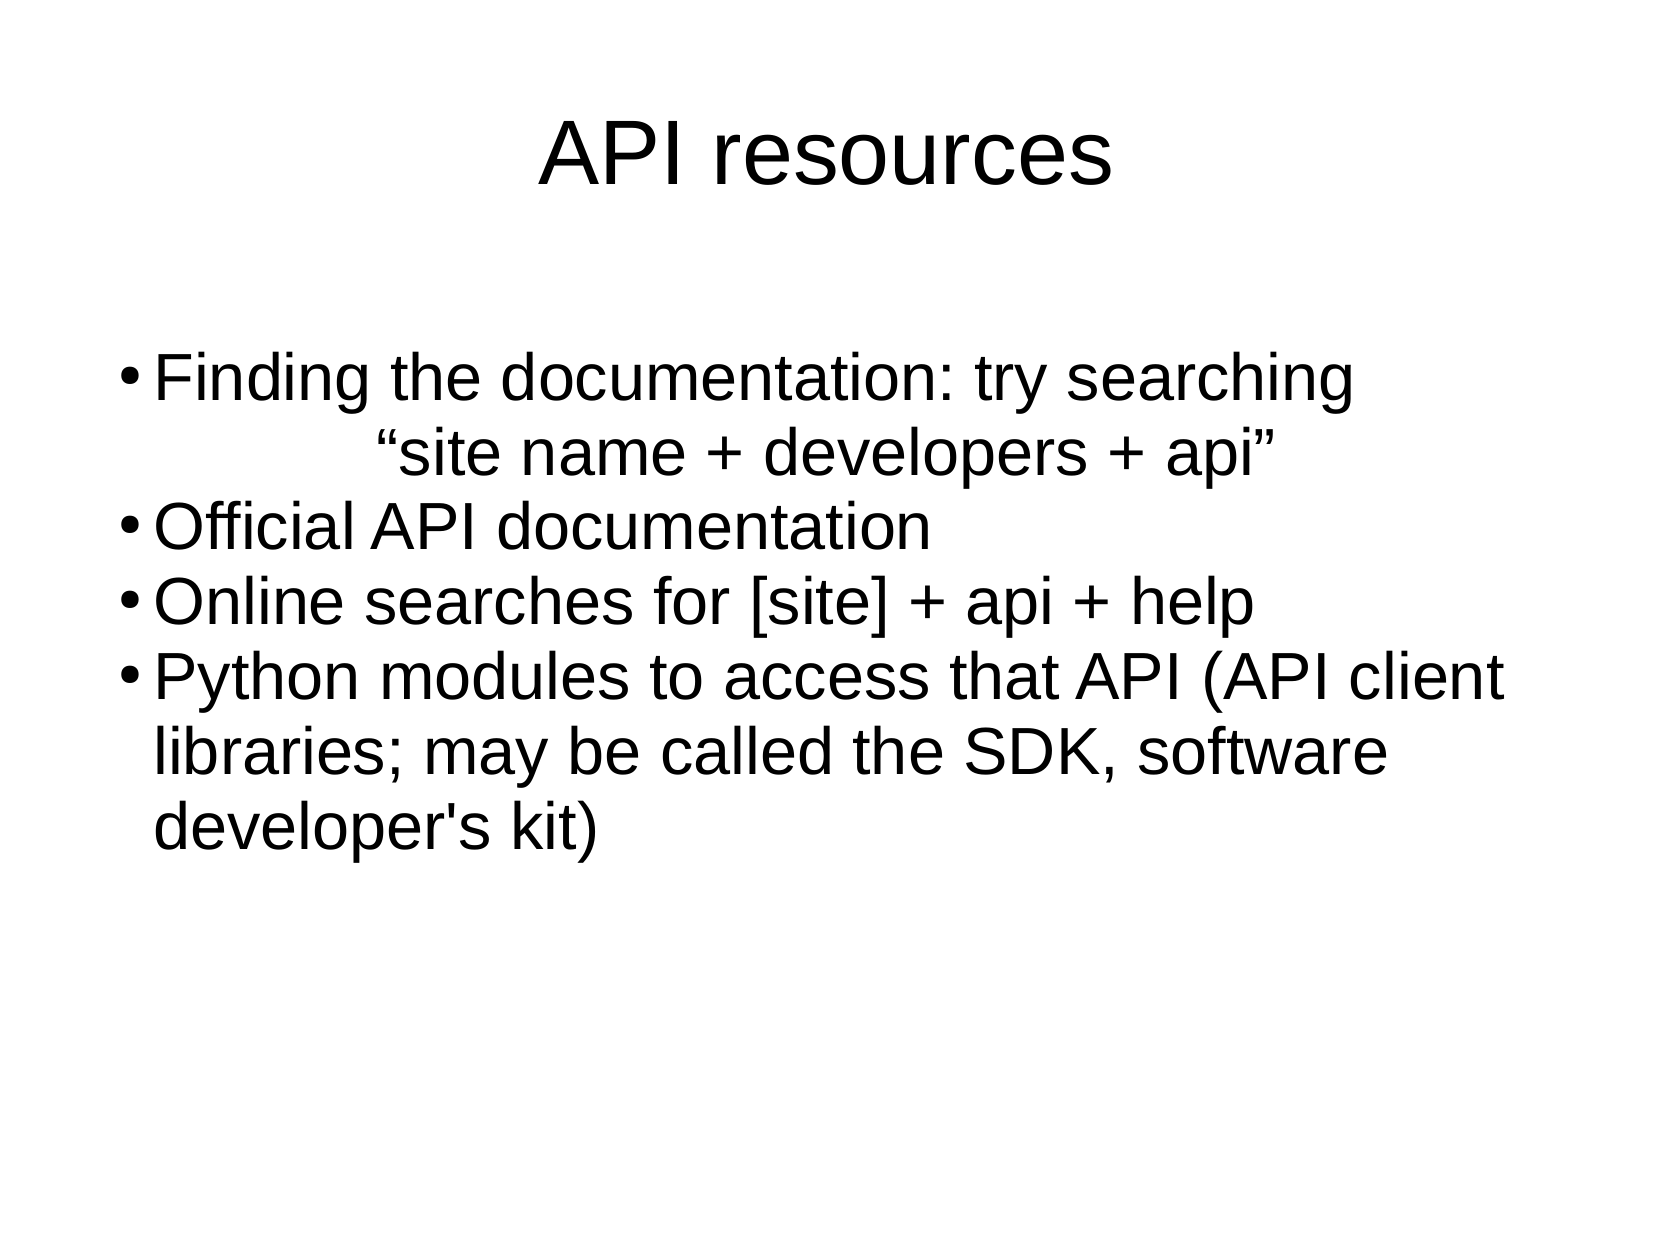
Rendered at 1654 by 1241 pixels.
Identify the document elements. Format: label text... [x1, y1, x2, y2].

title API resources [82, 49, 1571, 257]
subtitle Finding the documentation: try searching “site name + developers + api” Official API documentation Online searches for [site] + api + help Python modules to access that API (API client libraries; may be called the SDK, software developer's kit) [82, 340, 1571, 1196]
